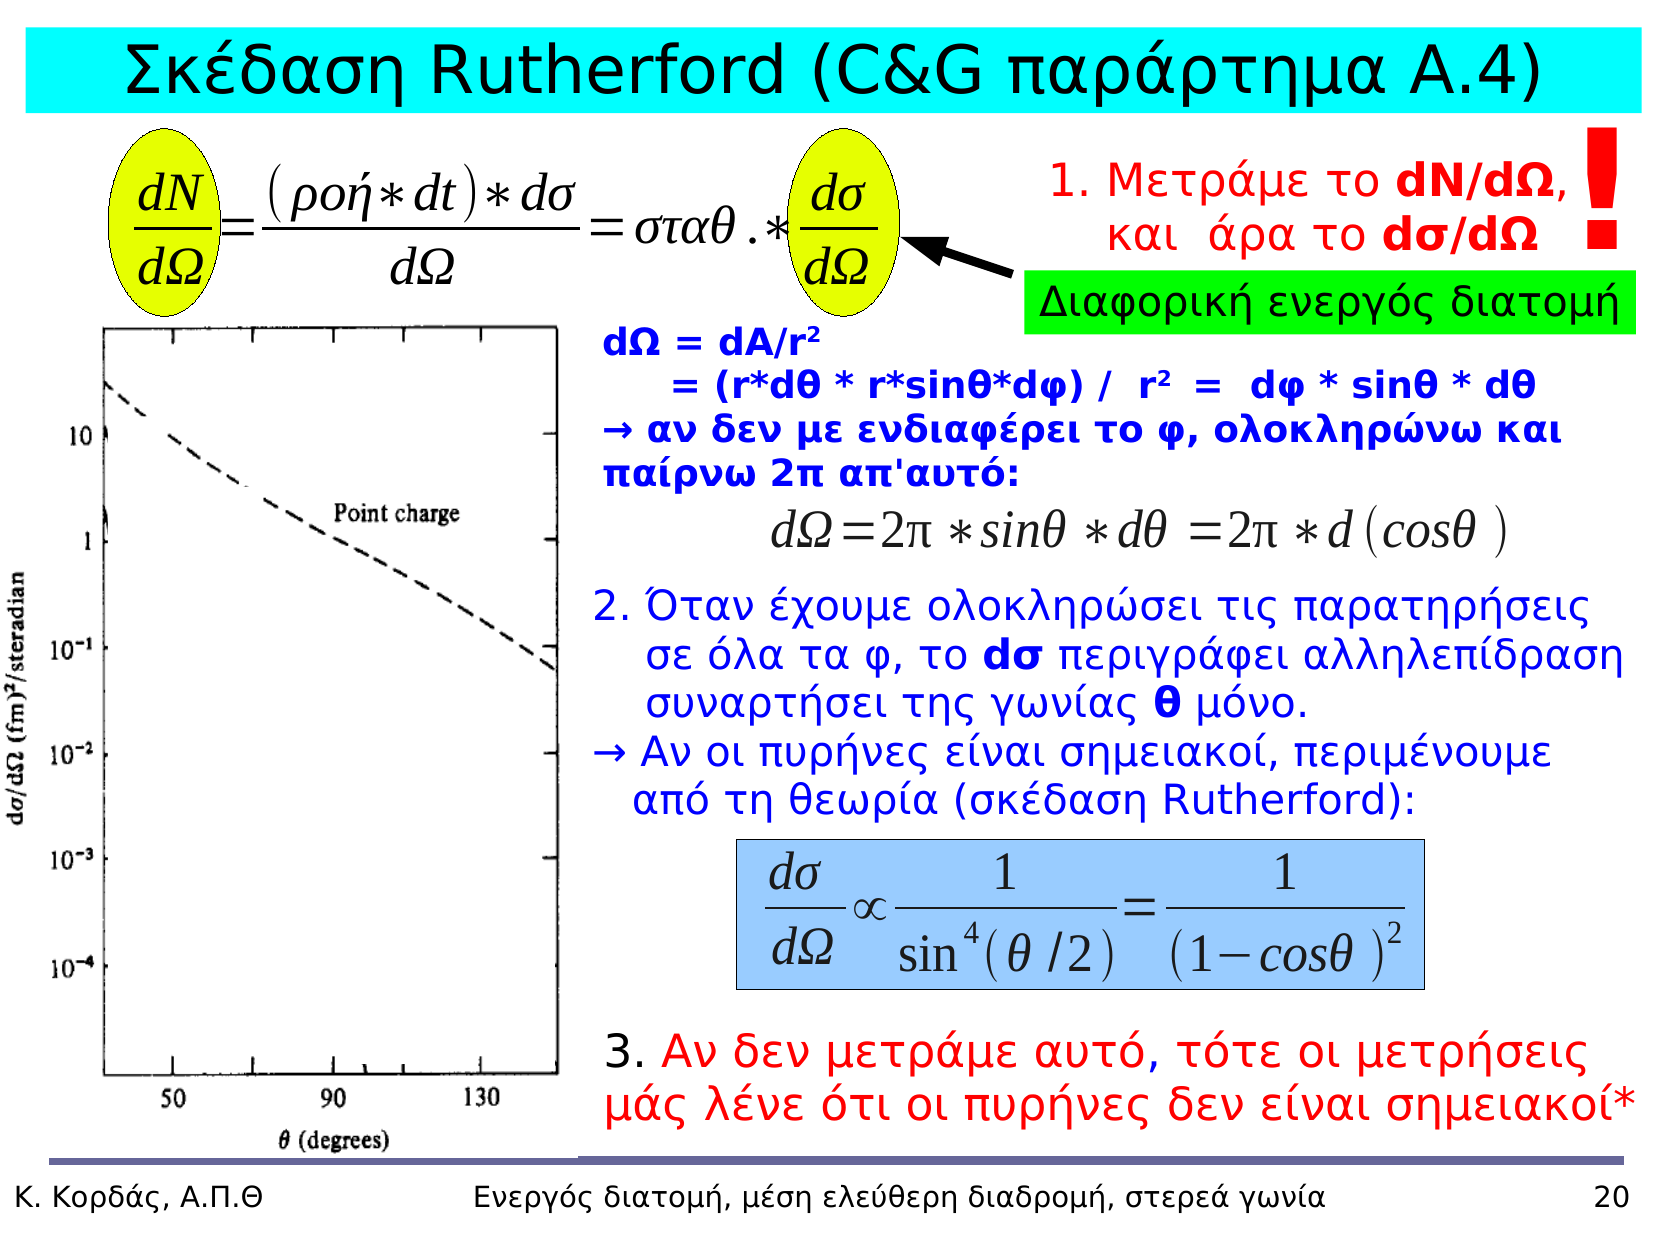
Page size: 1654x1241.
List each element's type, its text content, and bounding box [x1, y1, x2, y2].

text_box [894, 181, 900, 264]
chart [748, 838, 1422, 986]
title Σκέδαση Rutherford (C&G παράρτημα Α.4) [25, 27, 1642, 114]
text_box [801, 128, 885, 159]
text_box ! [1549, 87, 1625, 297]
text_box [736, 839, 1425, 990]
text_box dΩ = dA/r2 = (r*dθ * r*sinθ*dφ) / r2 = dφ * sinθ * dθ → αν δεν με ενδιαφέρει το φ, ολοκληρώνω και παίρνω 2π απ'αυτό: [587, 313, 1654, 506]
text_box [108, 174, 116, 271]
text_box [107, 416, 555, 1068]
text_box 3. Αν δεν μετράμε αυτό, τότε οι μετρήσεις μάς λένε ότι οι πυρήνες δεν είναι σημειακοί* [588, 1017, 1652, 1140]
text_box [122, 128, 206, 159]
chart [753, 506, 1528, 563]
text_box [810, 299, 876, 313]
text_box 1. Μετράμε το dN/dΩ, και άρα το dσ/dΩ [1033, 147, 1549, 269]
text_box 2. Όταν έχουμε ολοκληρώσει τις παρατηρήσεις σε όλα τα φ, το dσ περιγράφει αλληλεπίδραση συναρτήσει της γωνίας θ μόνο. → Αν οι πυρήνες είναι σημειακοί, περιμένουμε από τη θεωρία (σκέδαση Rutherford): [577, 574, 1654, 835]
text_box Διαφορική ενεργός διατομή [1024, 270, 1636, 335]
chart [116, 159, 894, 299]
picture [0, 321, 578, 1158]
text_box [131, 299, 197, 317]
